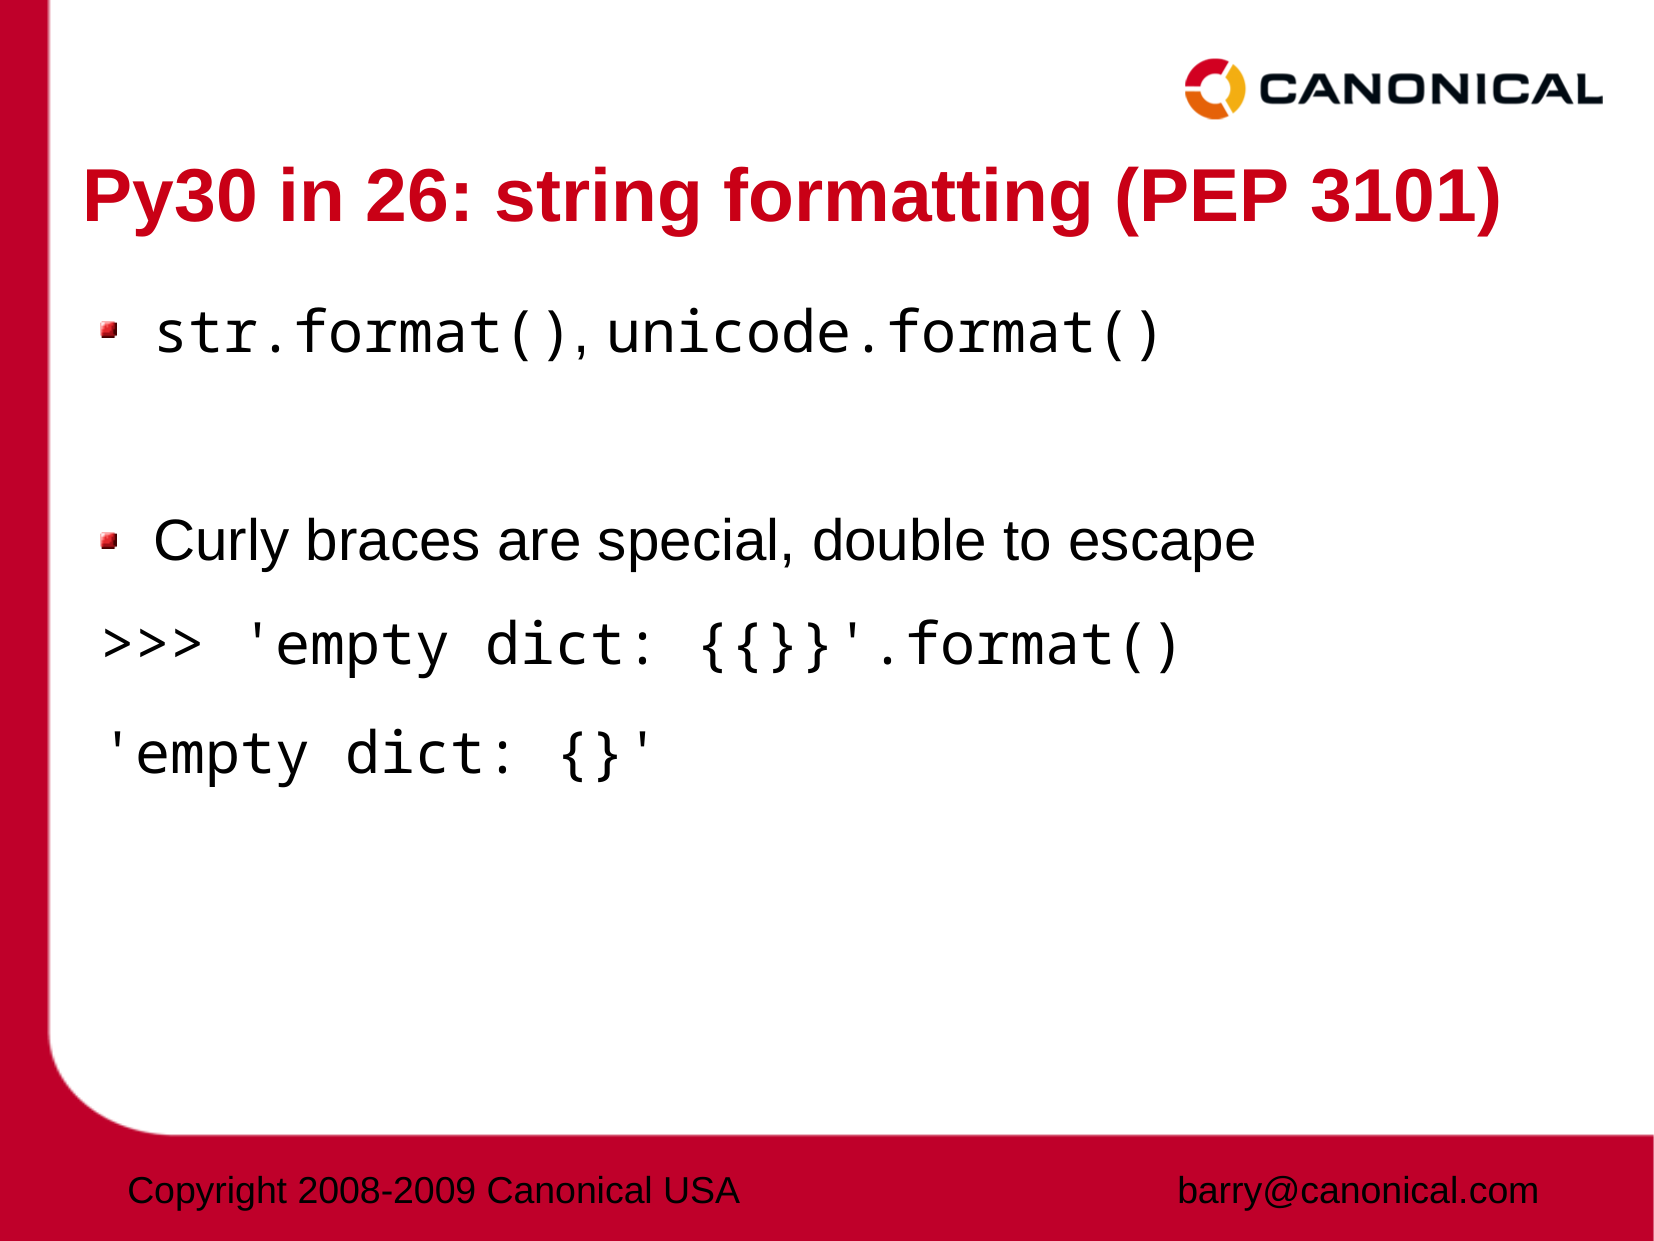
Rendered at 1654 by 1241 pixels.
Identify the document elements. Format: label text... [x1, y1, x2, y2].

list str.format(), unicode.format() Curly braces are special, double to escape >>> 'empty dict: {{}}'.format() 'empty dict: {}' [82, 290, 1571, 1109]
title Py30 in 26: string formatting (PEP 3101) [82, 104, 1571, 287]
picture [0, 0, 1654, 1241]
